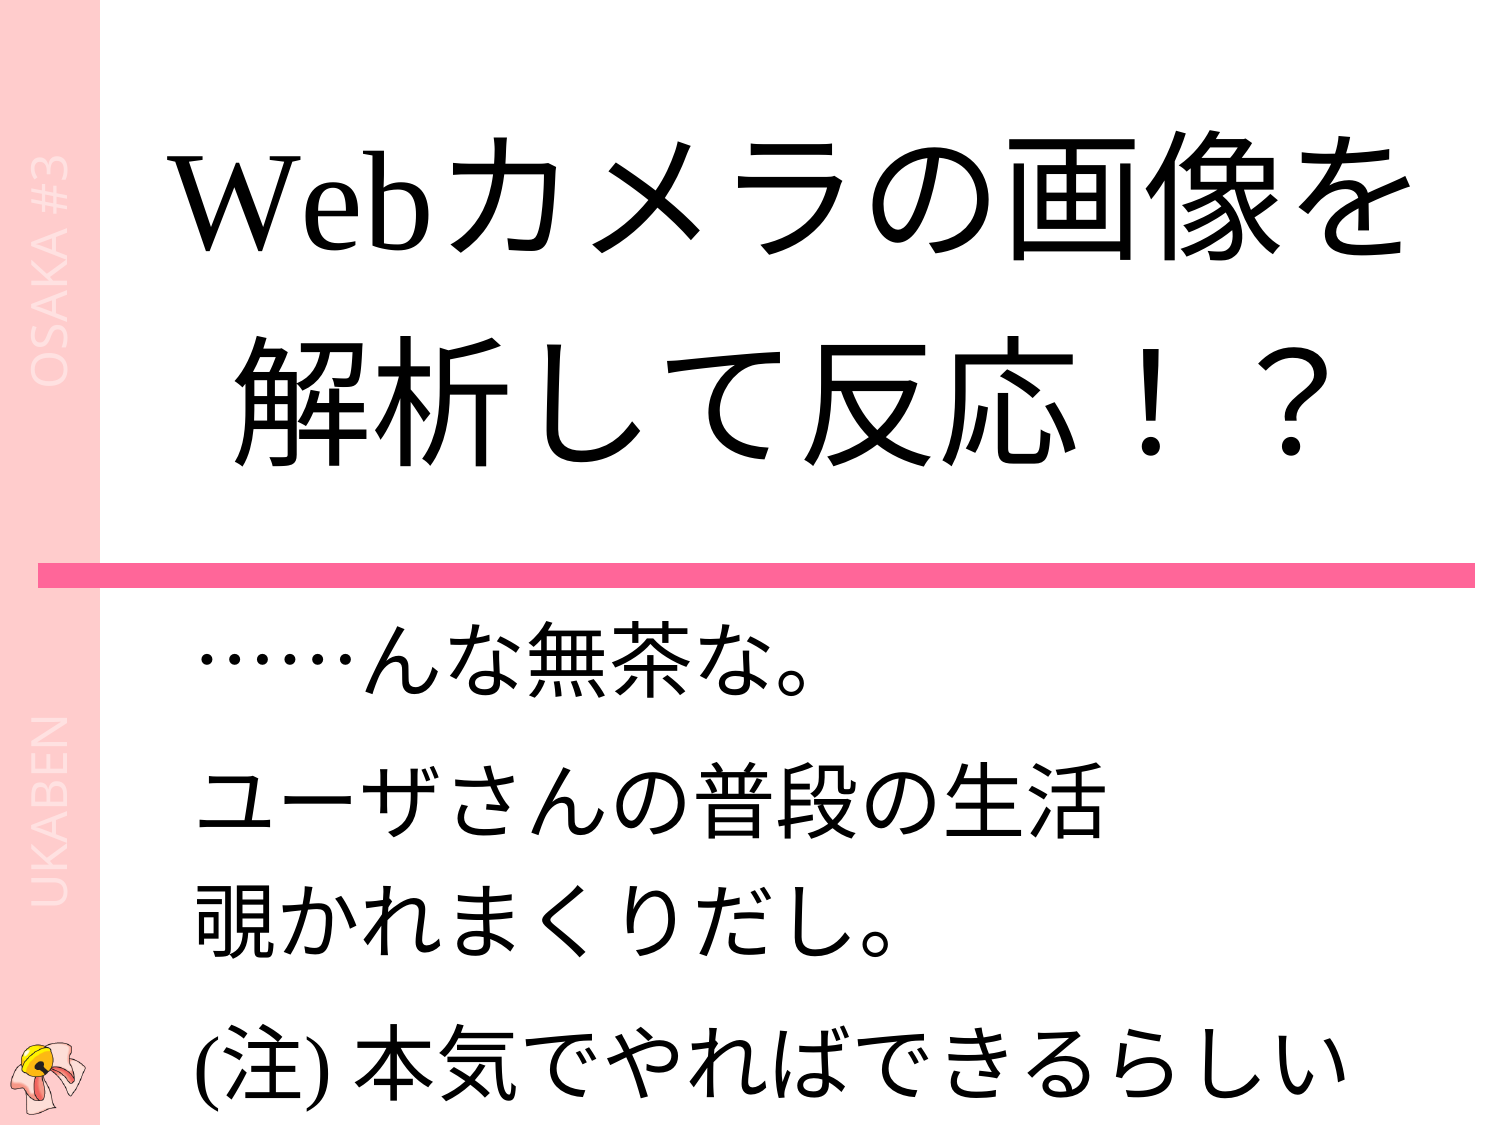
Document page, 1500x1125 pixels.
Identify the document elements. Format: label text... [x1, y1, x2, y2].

picture [10, 1042, 86, 1115]
title Webカメラの画像を 解析して反応！？ [118, 50, 1477, 532]
subtitle ……んな無茶な。 ユーザさんの普段の生活 覗かれまくりだし。 (注) 本気でやればできるらしい [118, 620, 1477, 1093]
